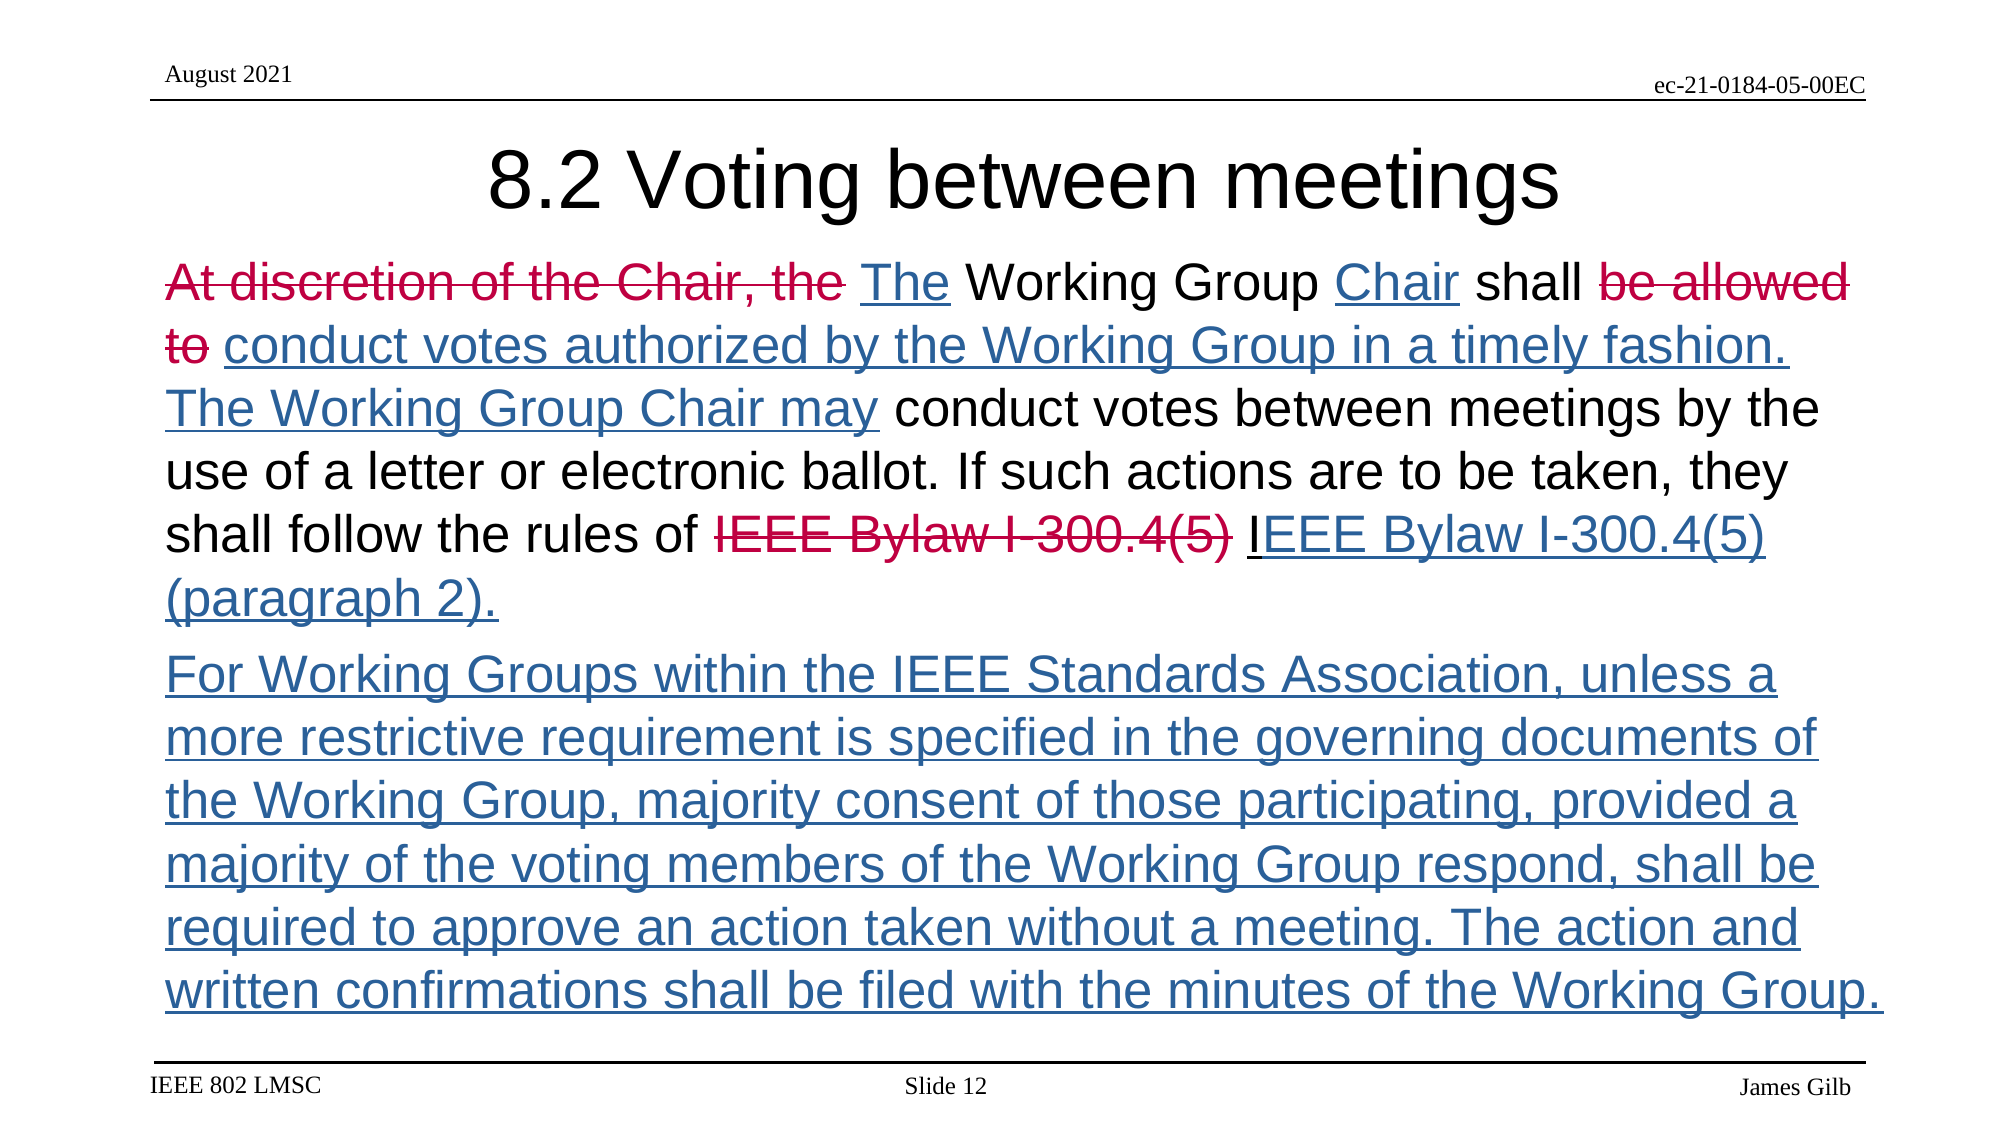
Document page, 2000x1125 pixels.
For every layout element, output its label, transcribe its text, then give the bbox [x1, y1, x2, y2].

title 8.2 Voting between meetings [149, 112, 1900, 238]
list At discretion of the Chair, the The Working Group Chair shall be allowed to conduct votes authorized by the Working Group in a timely fashion. The Working Group Chair may conduct votes between meetings by the use of a letter or electronic ballot. If such actions are to be taken, they shall follow the rules of IEEE Bylaw I-300.4(5) IEEE Bylaw I-300.4(5) (paragraph 2). For Working Groups within the IEEE Standards Association, unless a more restrictive requirement is specified in the governing documents of the Working Group, majority consent of those participating, provided a majority of the voting members of the Working Group respond, shall be required to approve an action taken without a meeting. The action and written confirmations shall be filed with the minutes of the Working Group. [150, 239, 1900, 1051]
